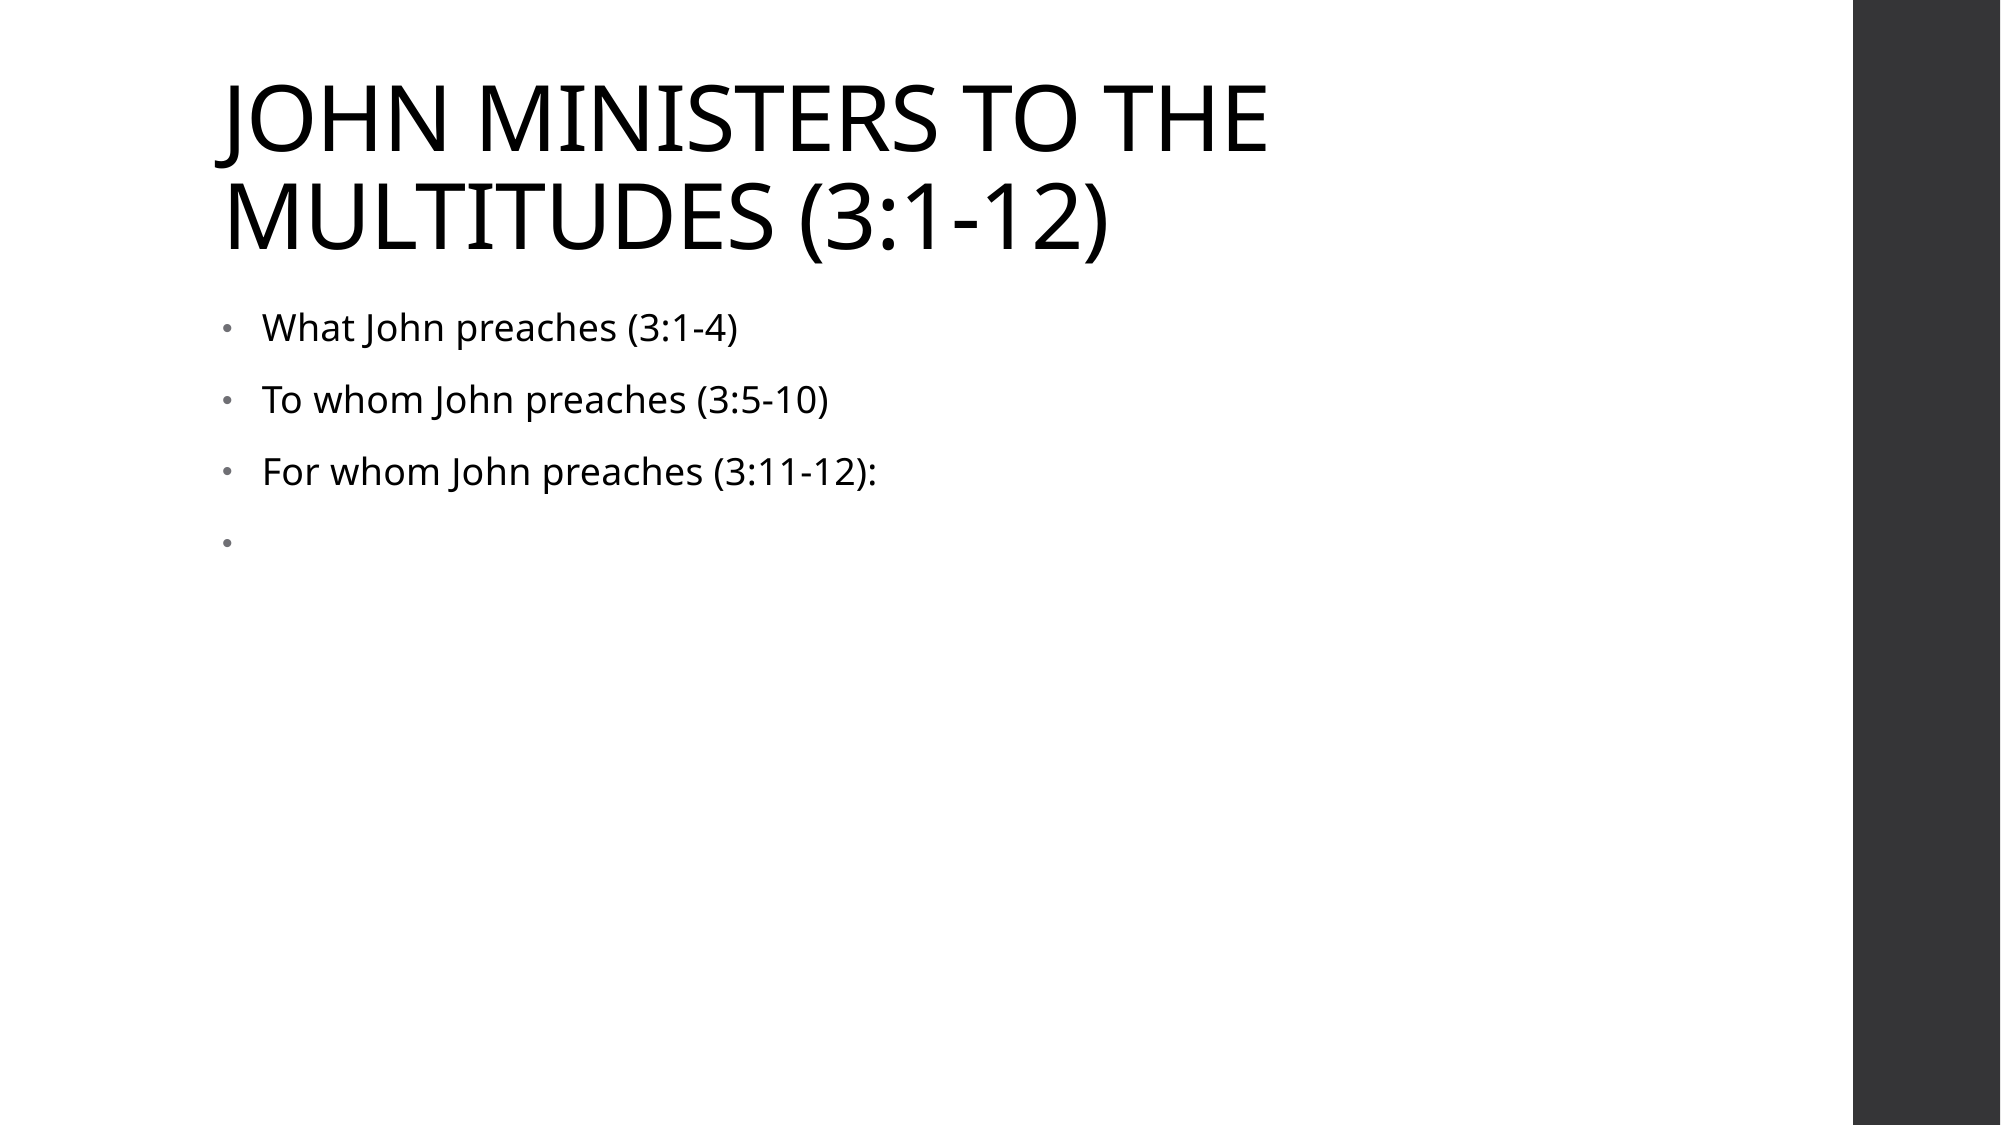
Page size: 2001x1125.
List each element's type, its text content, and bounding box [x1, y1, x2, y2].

title JOHN MINISTERS TO THE MULTITUDES (3:1-12) [206, 60, 1797, 278]
list What John preaches (3:1-4) To whom John preaches (3:5-10) For whom John preaches (3:11-12): [206, 299, 1617, 1014]
